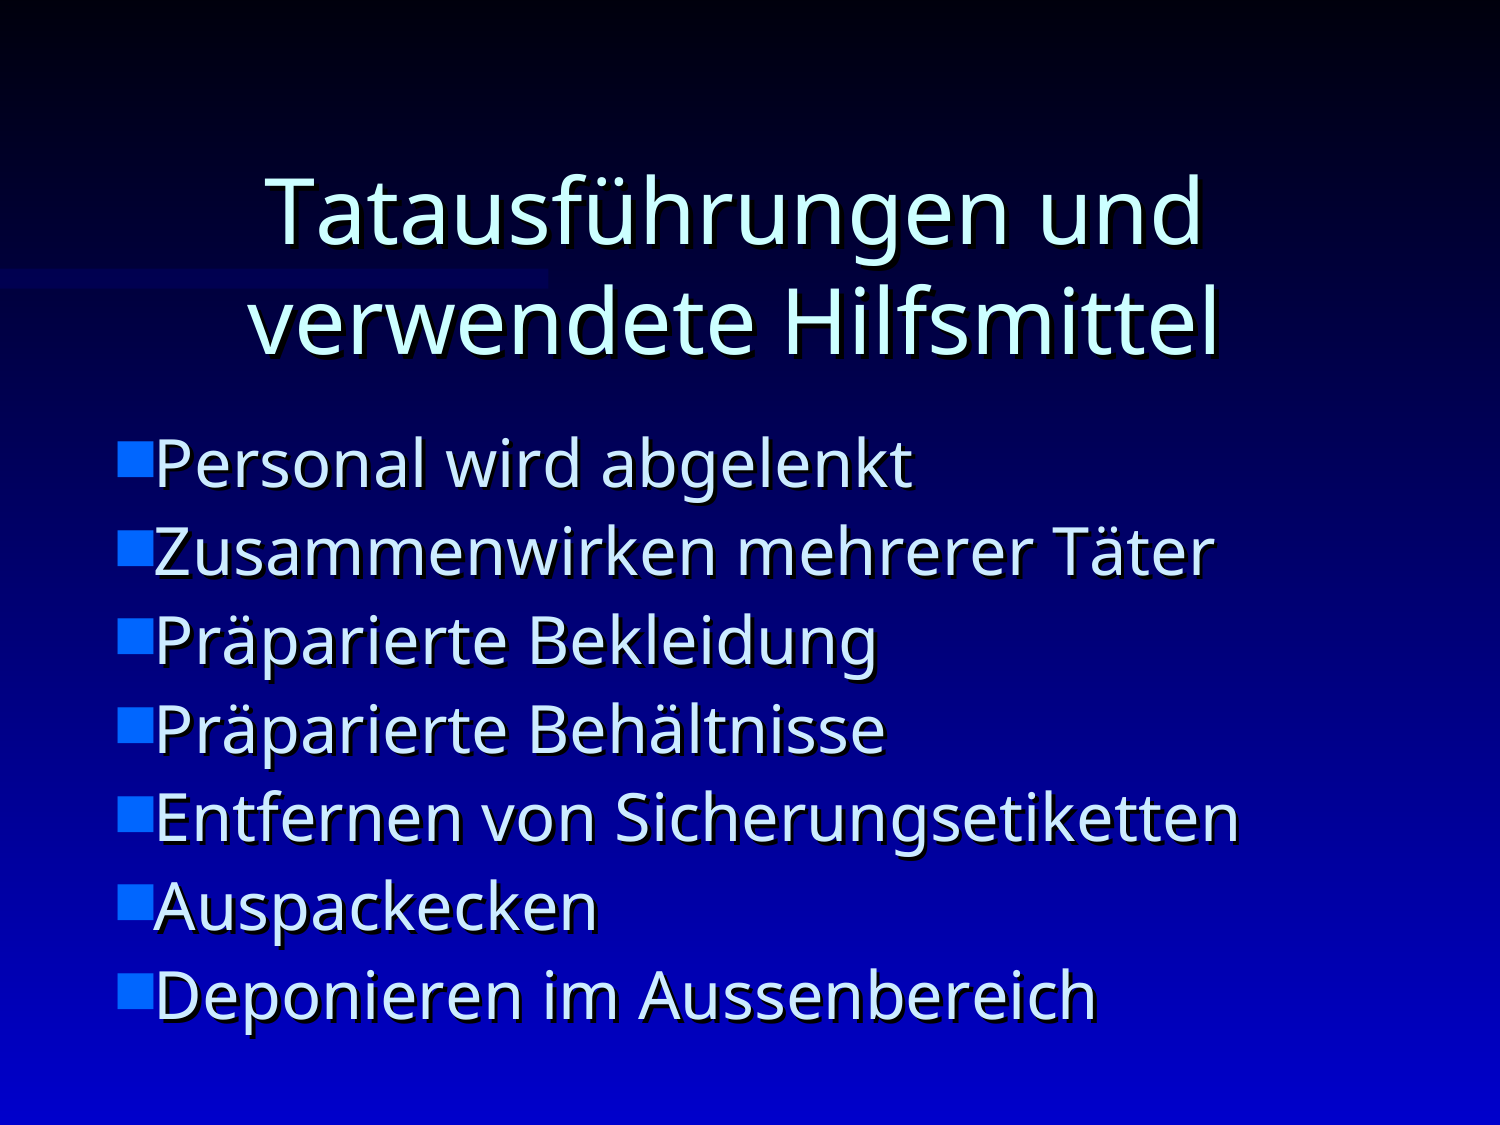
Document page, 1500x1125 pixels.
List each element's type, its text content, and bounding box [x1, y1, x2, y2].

list Personal wird abgelenkt Zusammenwirken mehrerer Täter Präparierte Bekleidung Präparierte Behältnisse Entfernen von Sicherungsetiketten Auspackecken Deponieren im Aussenbereich [106, 421, 1438, 1048]
title Tatausführungen und verwendete Hilfsmittel [50, 0, 1422, 381]
